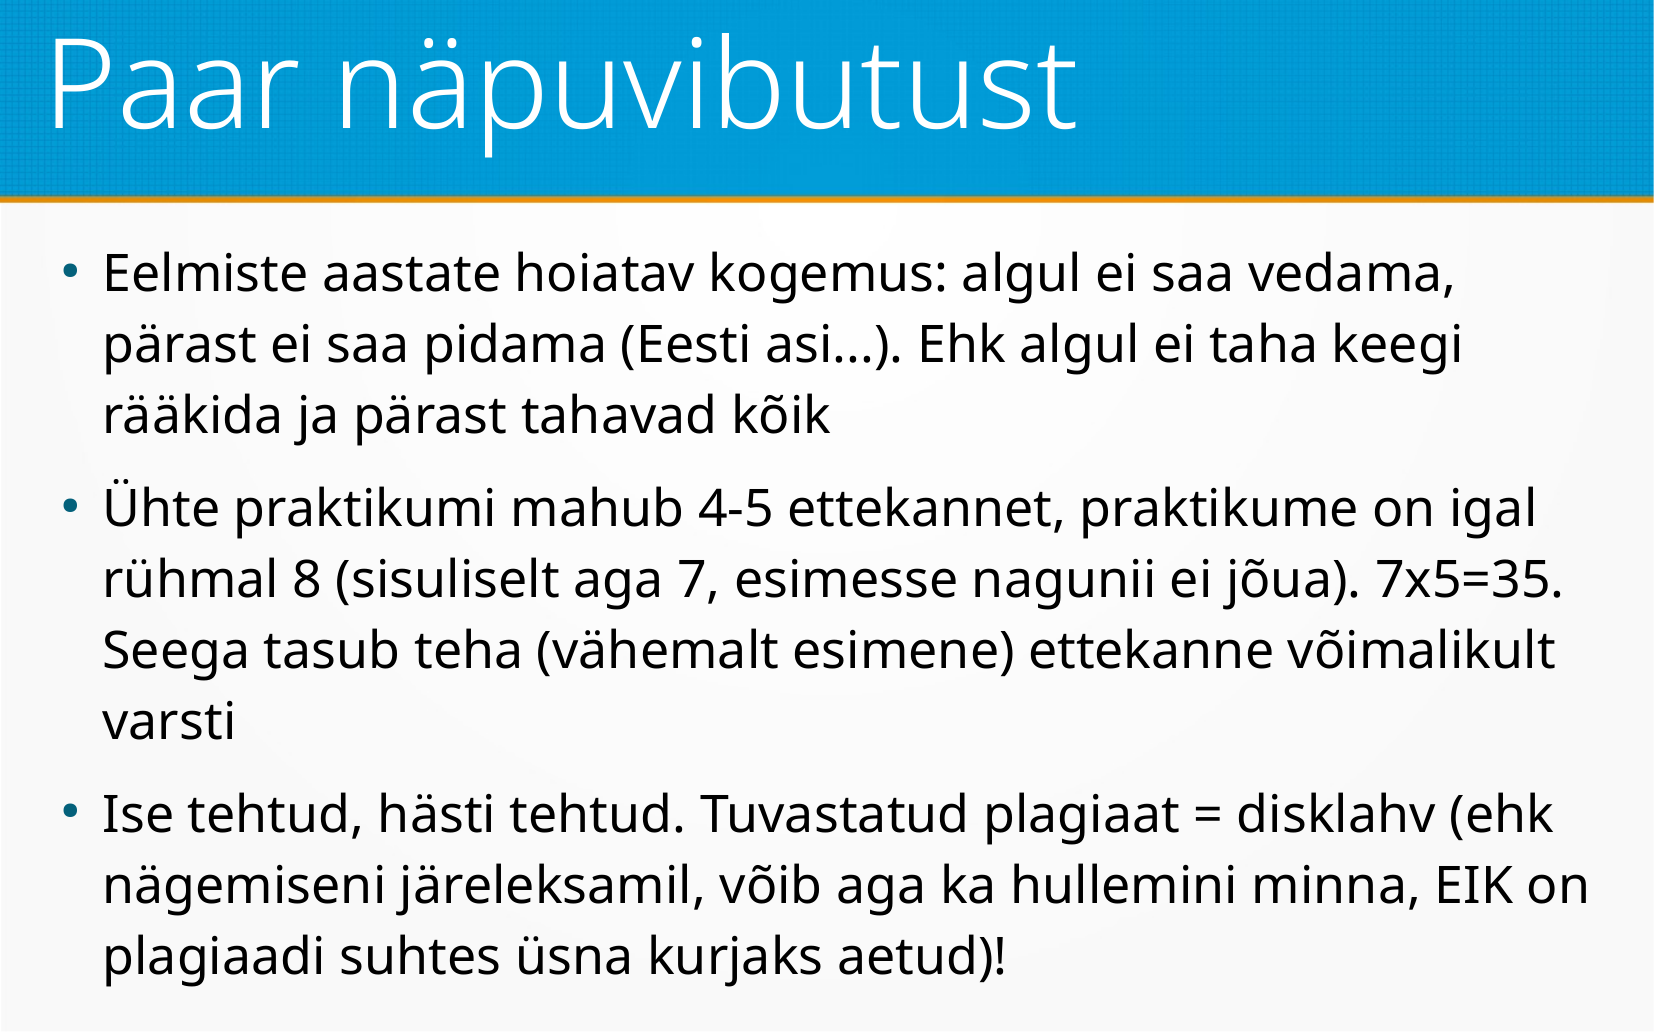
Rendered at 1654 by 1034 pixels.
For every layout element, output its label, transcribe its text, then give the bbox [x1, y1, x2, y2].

picture [0, 195, 1654, 1034]
list Eelmiste aastate hoiatav kogemus: algul ei saa vedama, pärast ei saa pidama (Eesti asi...). Ehk algul ei taha keegi rääkida ja pärast tahavad kõik Ühte praktikumi mahub 4-5 ettekannet, praktikume on igal rühmal 8 (sisuliselt aga 7, esimesse nagunii ei jõua). 7x5=35. Seega tasub teha (vähemalt esimene) ettekanne võimalikult varsti Ise tehtud, hästi tehtud. Tuvastatud plagiaat = disklahv (ehk nägemiseni järeleksamil, võib aga ka hullemini minna, EIK on plagiaadi suhtes üsna kurjaks aetud)! [47, 236, 1607, 1002]
title Paar näpuvibutust [43, 0, 1619, 166]
